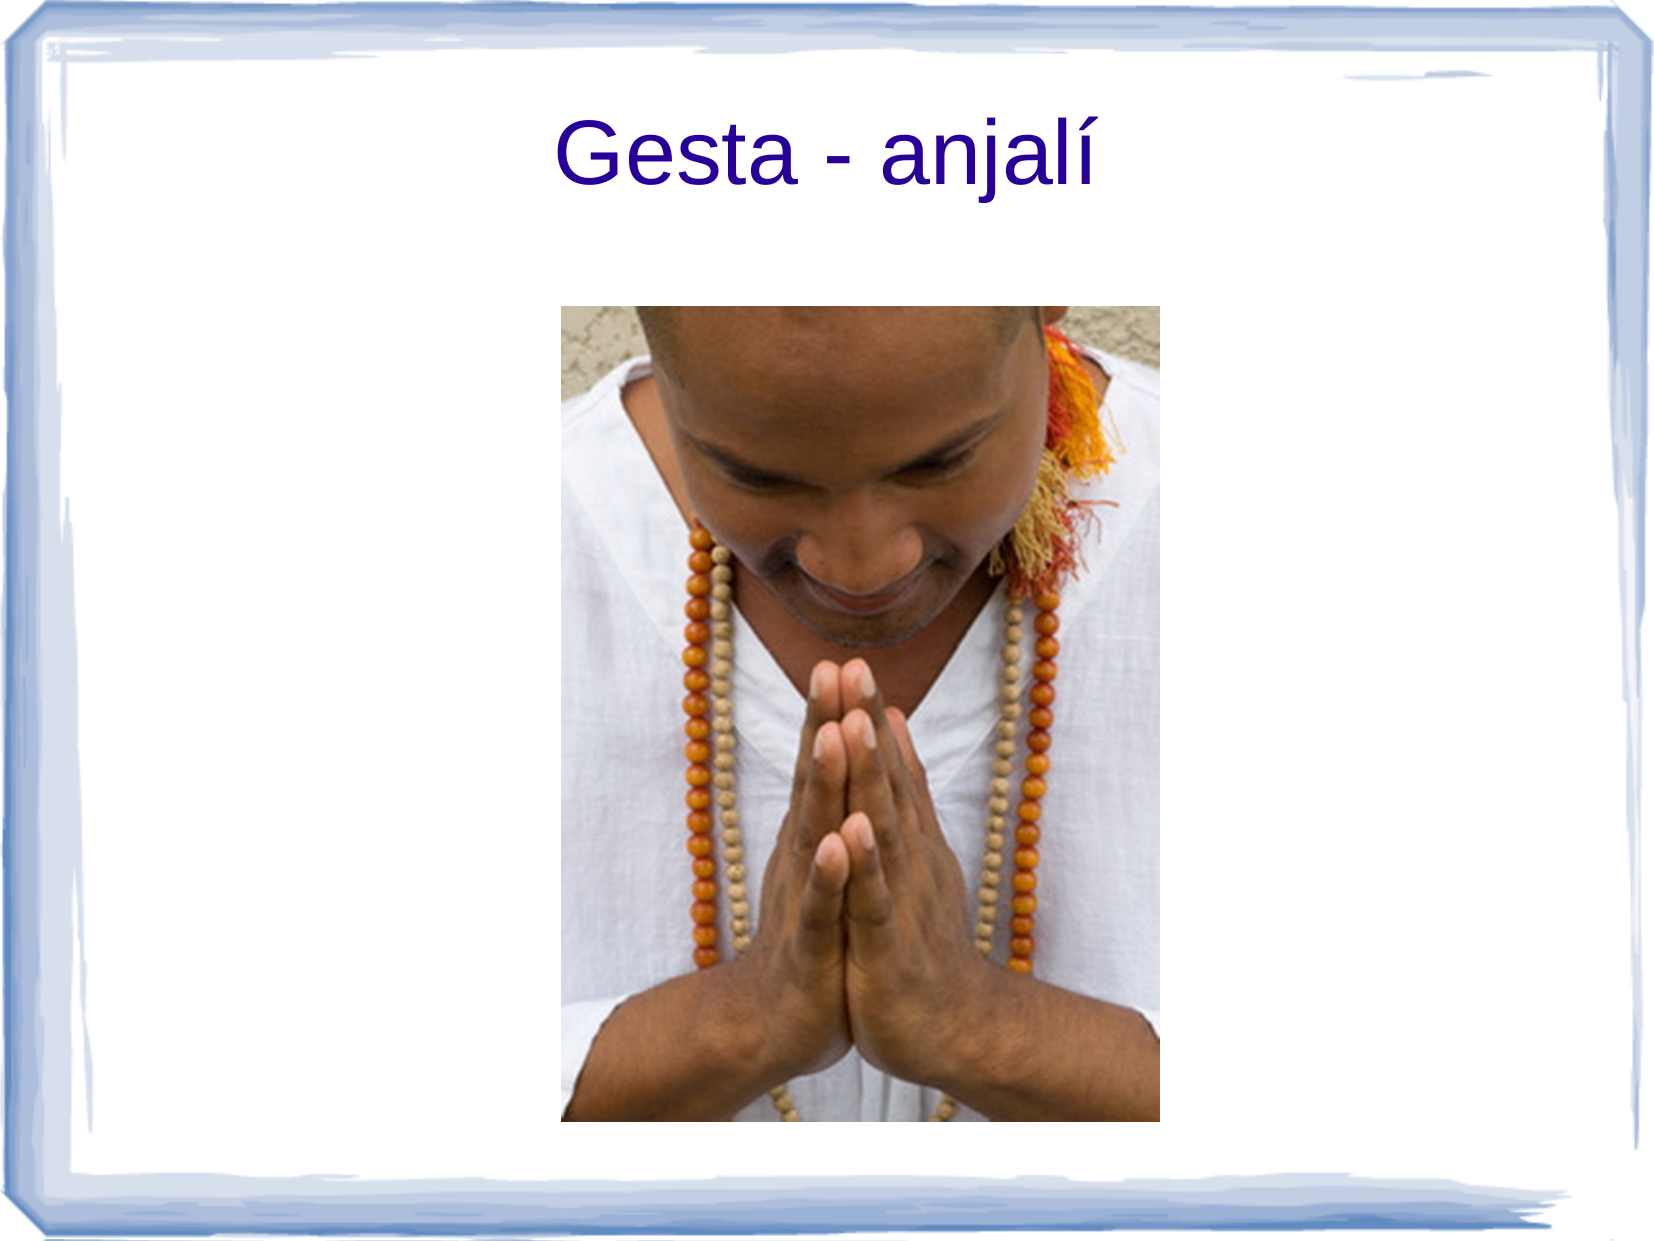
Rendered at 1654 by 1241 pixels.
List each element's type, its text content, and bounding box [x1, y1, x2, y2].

picture [0, 0, 1654, 1241]
title Gesta - anjalí [82, 49, 1571, 257]
